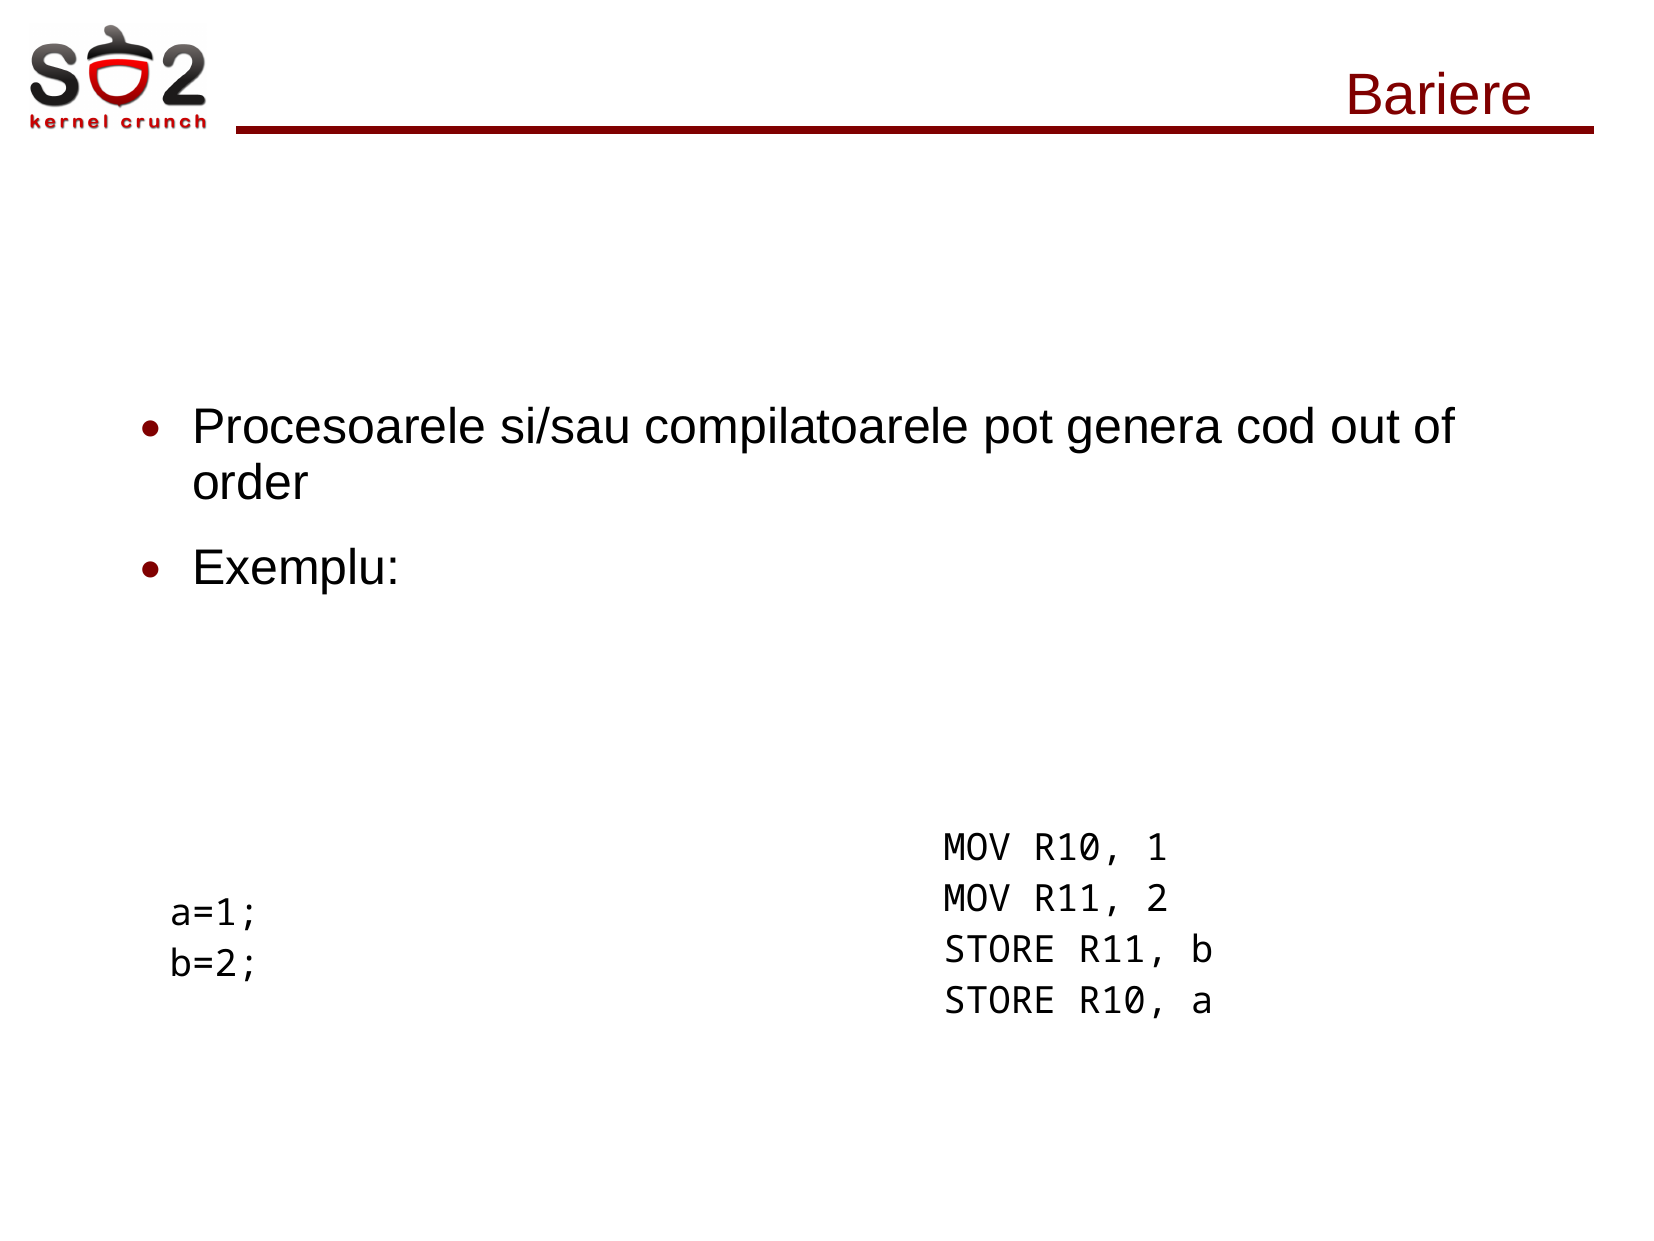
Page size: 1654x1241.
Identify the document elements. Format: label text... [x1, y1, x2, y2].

list Procesoarele si/sau compilatoarele pot genera cod out of order Exemplu: [121, 344, 1534, 650]
title Bariere [121, 11, 1534, 178]
picture [29, 23, 121, 130]
list a=1; b=2; [151, 723, 790, 1150]
list MOV R10, 1 MOV R11, 2 STORE R11, b STORE R10, a [925, 709, 1564, 1136]
